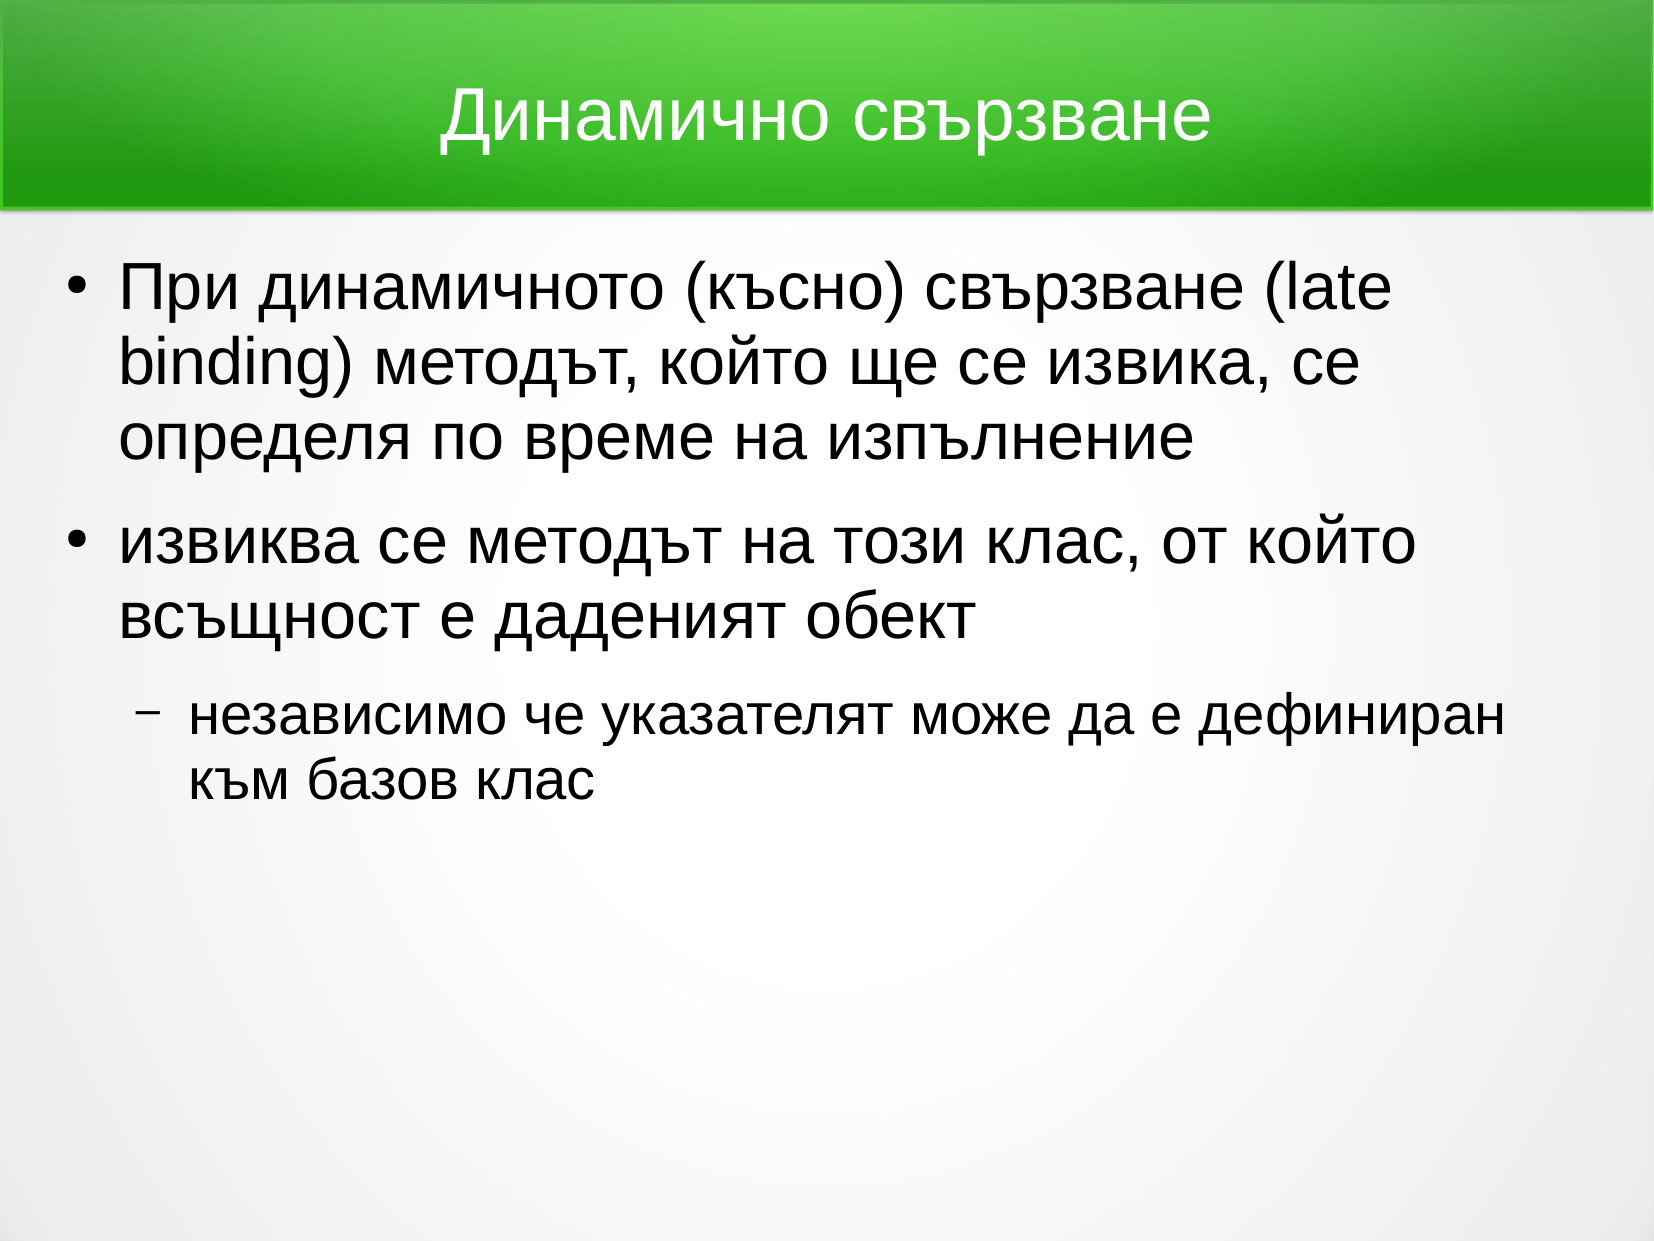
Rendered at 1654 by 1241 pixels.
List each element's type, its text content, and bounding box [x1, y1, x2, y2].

title Динамично свързване [82, 49, 1571, 179]
list При динамичното (късно) свързване (late binding) методът, който ще се извика, се определя по време на изпълнение извиква се методът на този клас, от който всъщност е даденият обект независимо че указателят може да е дефиниран към базов клас [47, 249, 1619, 1217]
